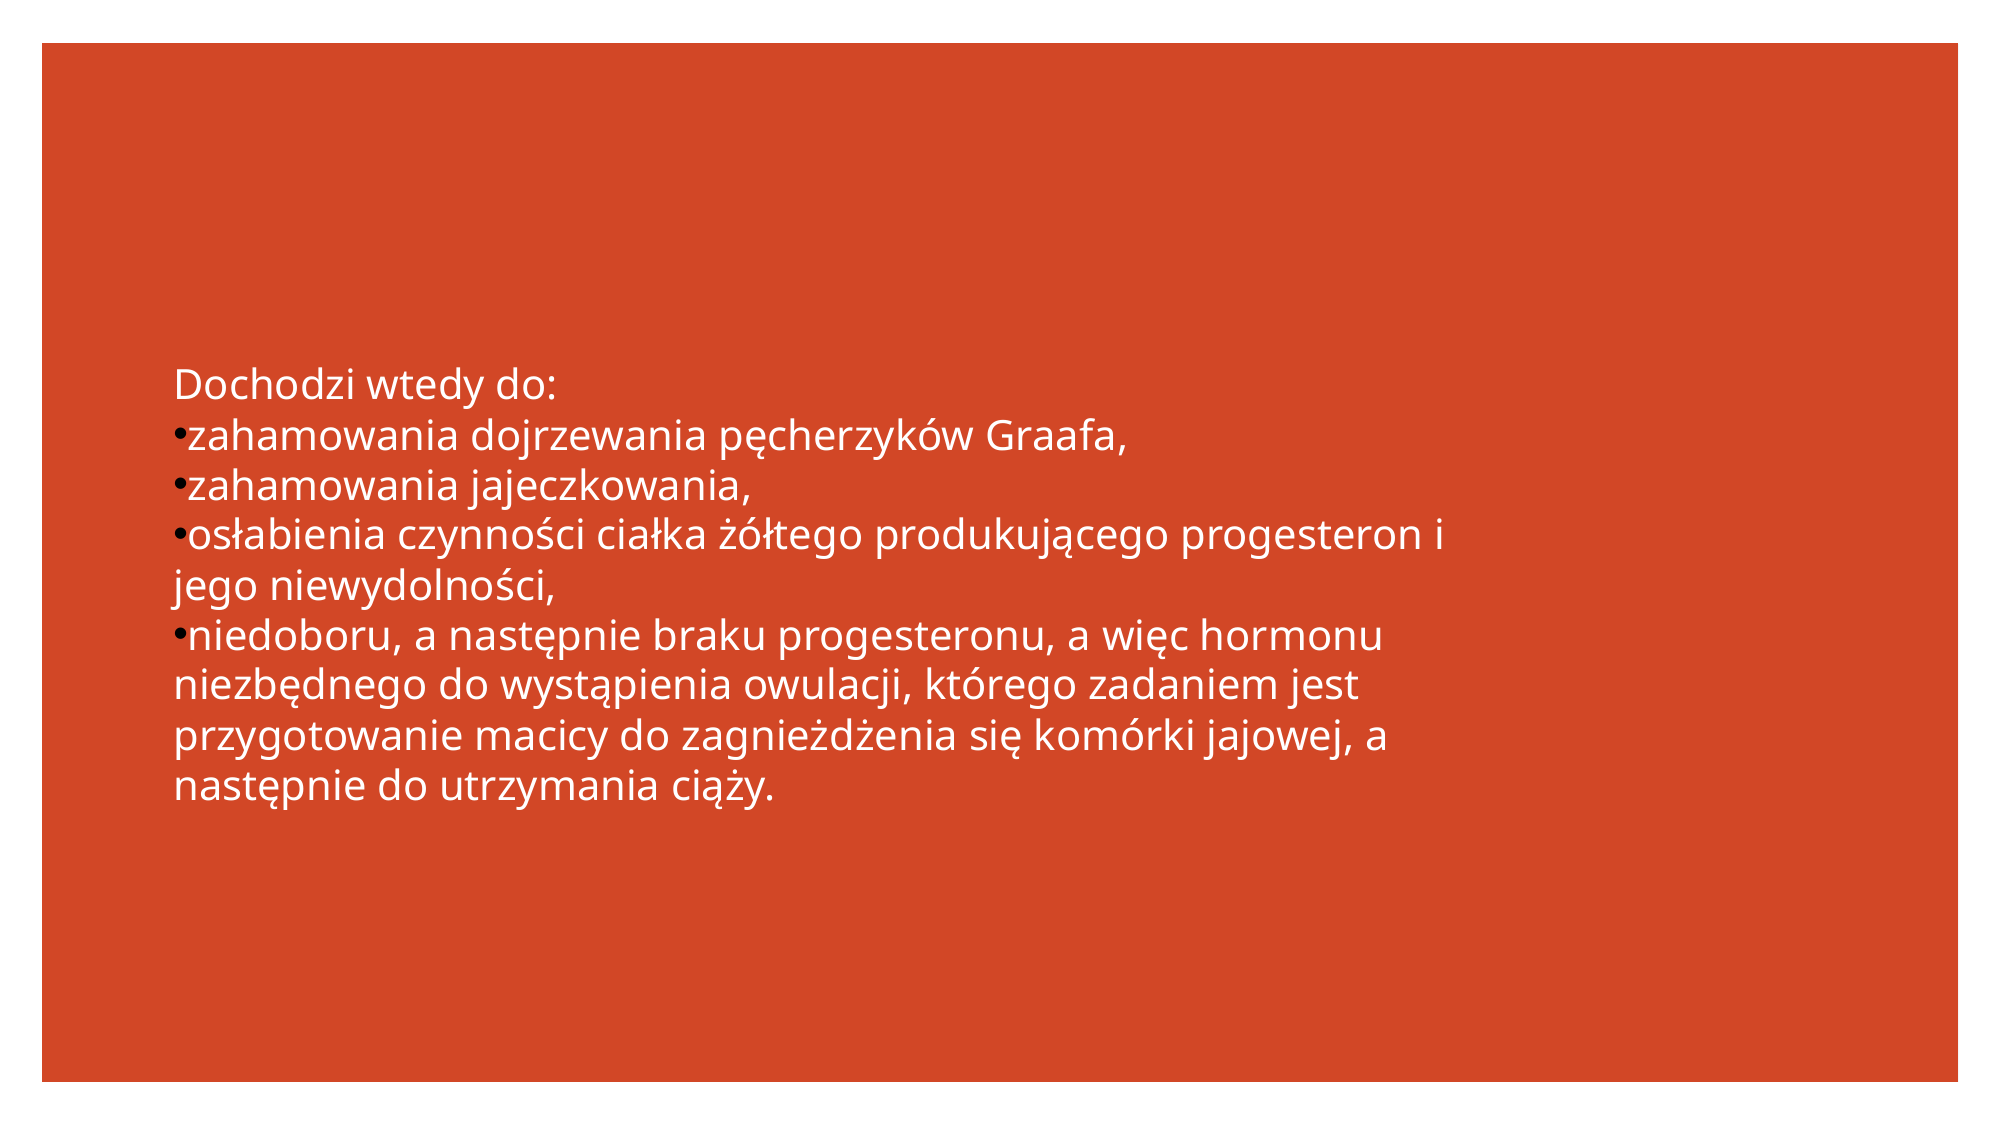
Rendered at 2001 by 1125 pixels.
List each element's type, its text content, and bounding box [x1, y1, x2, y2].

text_box Dochodzi wtedy do: zahamowania dojrzewania pęcherzyków Graafa, zahamowania jajeczkowania, osłabienia czynności ciałka żółtego produkującego progesteron i jego niewydolności, niedoboru, a następnie braku progesteronu, a więc hormonu niezbędnego do wystąpienia owulacji, którego zadaniem jest przygotowanie macicy do zagnieżdżenia się komórki jajowej, a następnie do utrzymania ciąży. [158, 350, 1500, 821]
